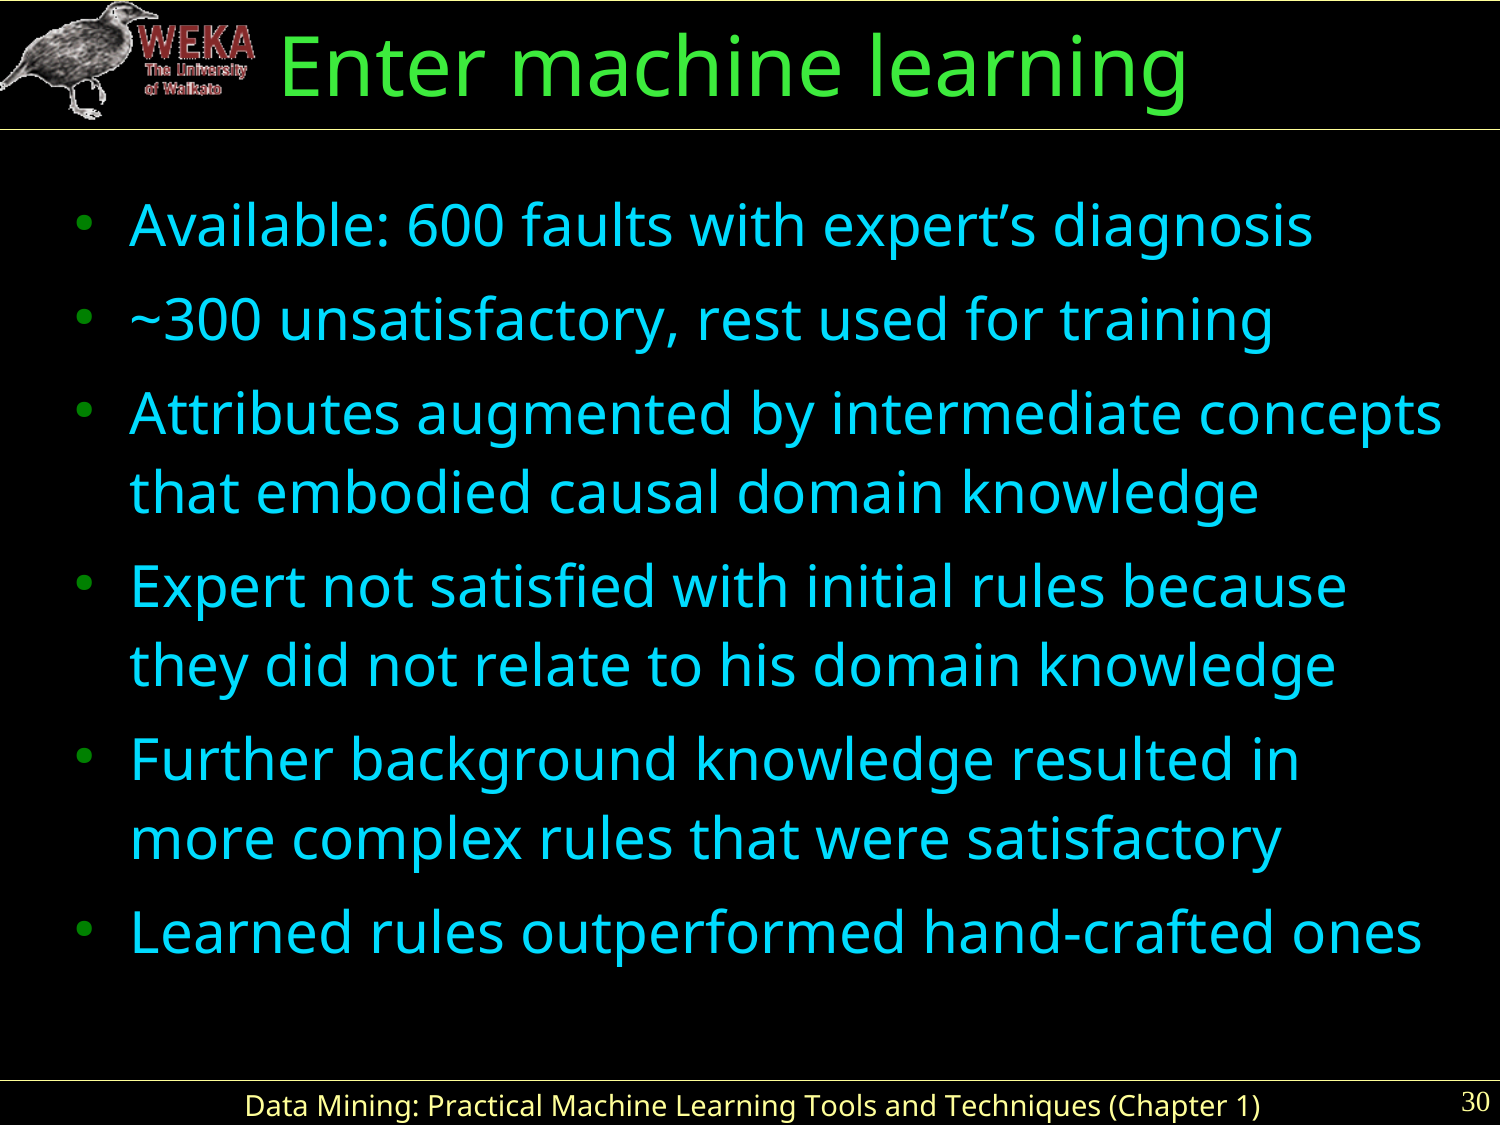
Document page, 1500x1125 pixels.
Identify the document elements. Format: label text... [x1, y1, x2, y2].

title Enter machine learning [263, 0, 1500, 159]
list Available: 600 faults with expert’s diagnosis ~300 unsatisfactory, rest used for training Attributes augmented by intermediate concepts that embodied causal domain knowledge Expert not satisfied with initial rules because they did not relate to his domain knowledge Further background knowledge resulted in more complex rules that were satisfactory Learned rules outperformed hand-crafted ones [59, 177, 1477, 1108]
picture [0, 1, 263, 129]
